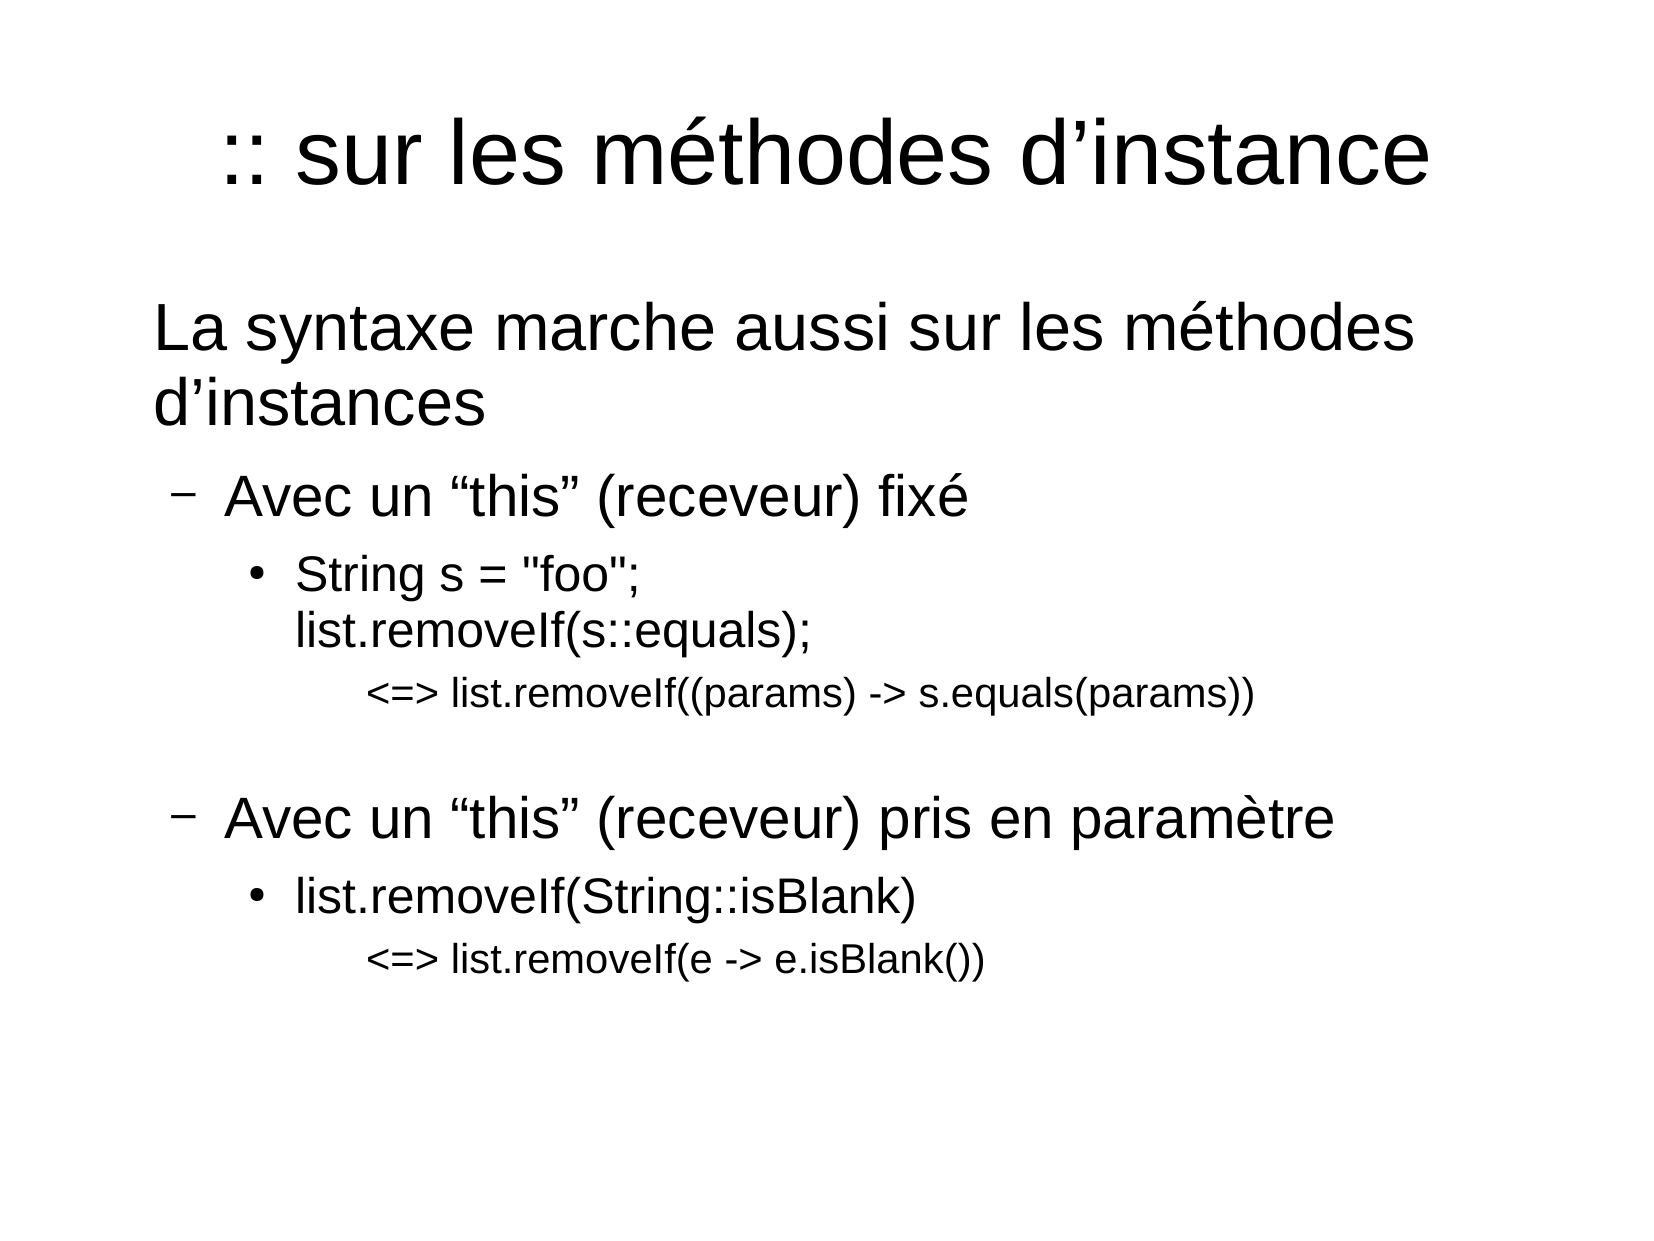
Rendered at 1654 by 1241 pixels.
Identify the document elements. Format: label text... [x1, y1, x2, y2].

list La syntaxe marche aussi sur les méthodes d’instances Avec un “this” (receveur) fixé String s = "foo"; list.removeIf(s::equals); <=> list.removeIf((params) -> s.equals(params)) Avec un “this” (receveur) pris en paramètre list.removeIf(String::isBlank) <=> list.removeIf(e -> e.isBlank()) [82, 290, 1571, 1081]
title :: sur les méthodes d’instance [82, 49, 1571, 257]
